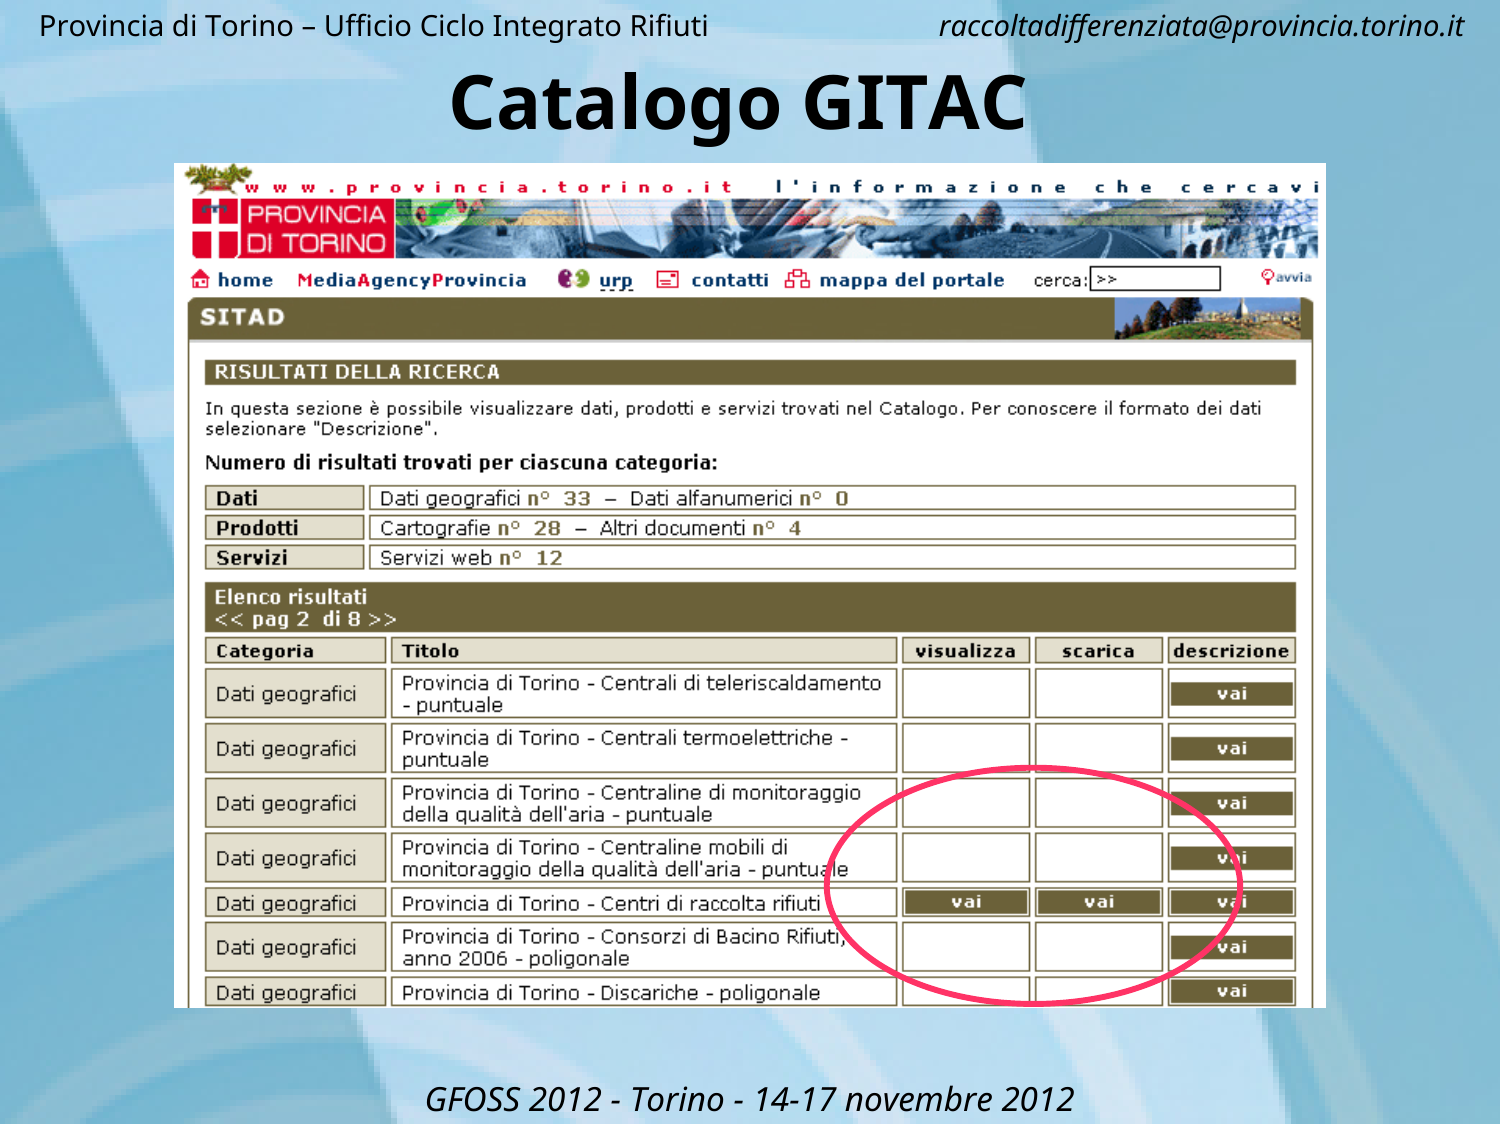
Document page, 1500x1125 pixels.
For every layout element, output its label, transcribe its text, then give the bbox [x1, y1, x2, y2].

picture [174, 163, 1326, 1008]
text_box Catalogo GITAC [433, 47, 1235, 153]
